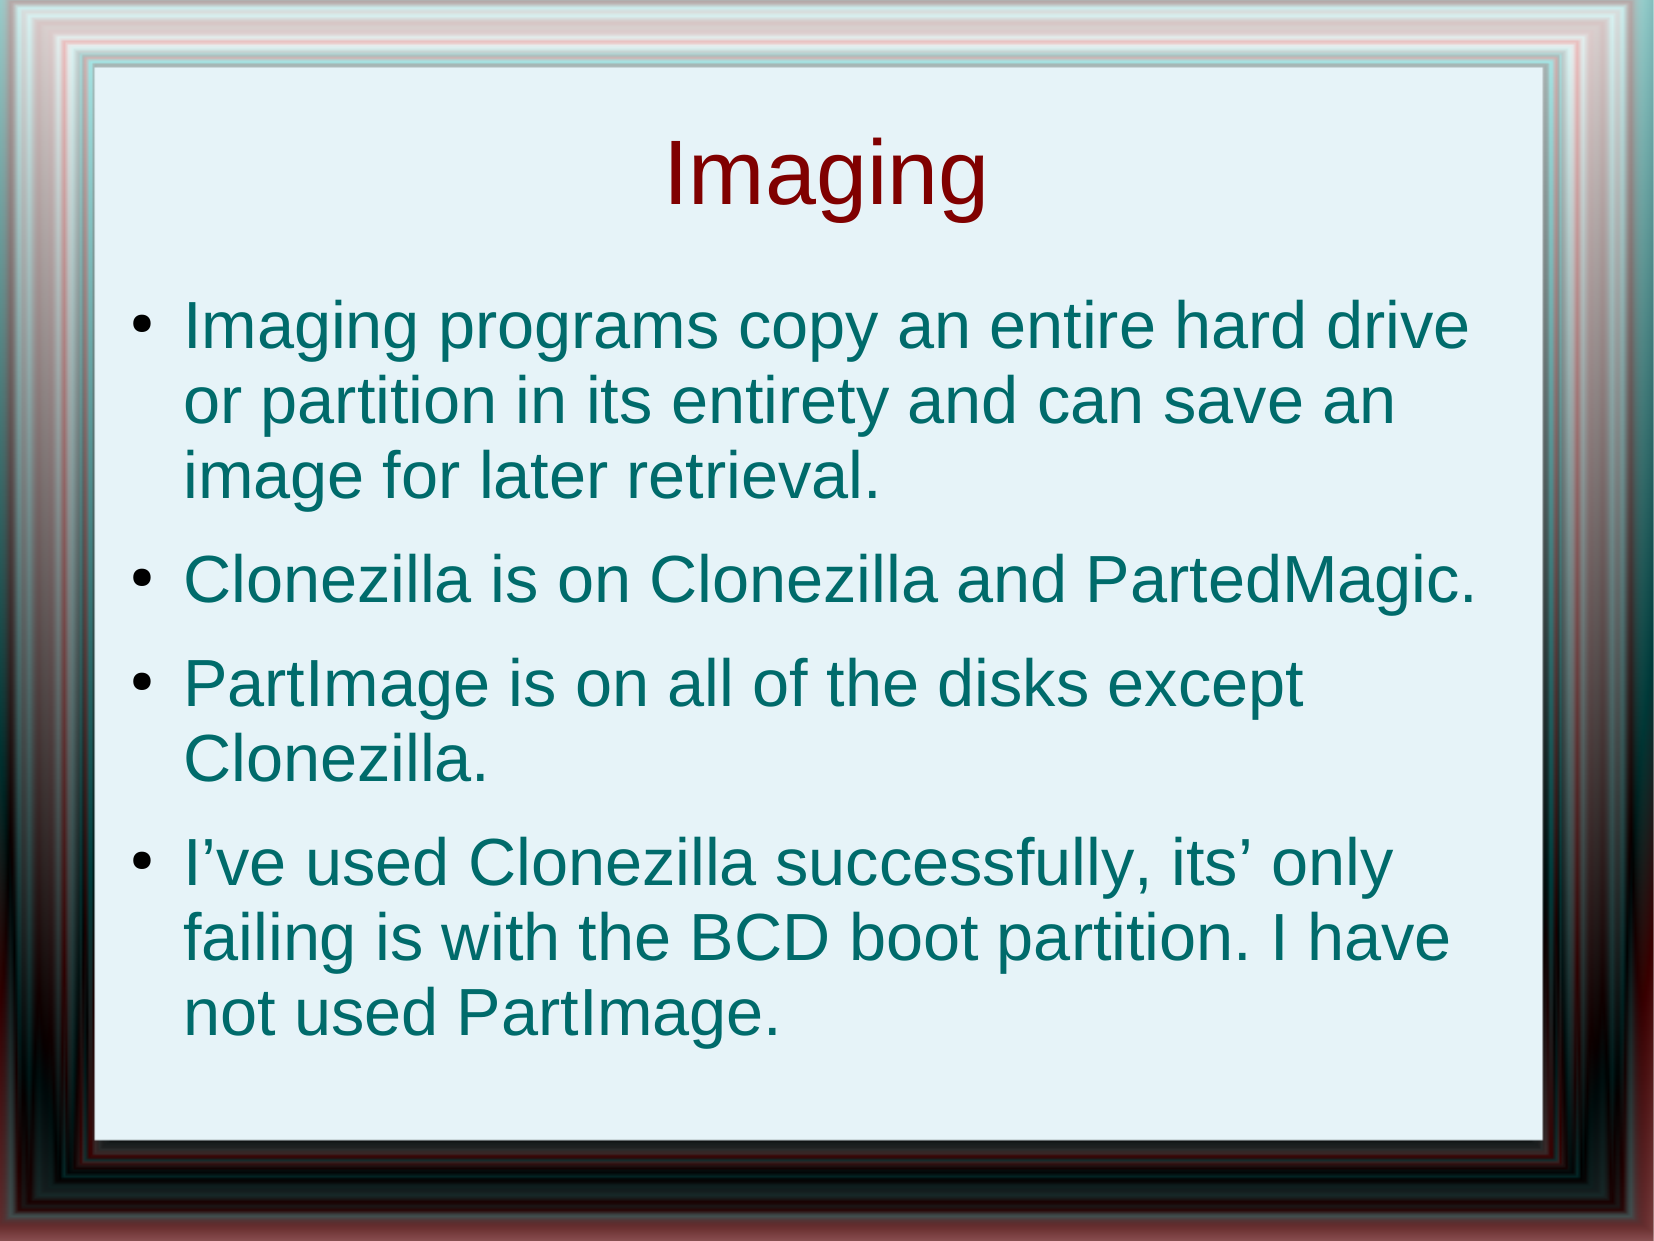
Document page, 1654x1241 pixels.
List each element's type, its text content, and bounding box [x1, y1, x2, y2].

list Imaging programs copy an entire hard drive or partition in its entirety and can save an image for later retrieval. Clonezilla is on Clonezilla and PartedMagic. PartImage is on all of the disks except Clonezilla. I’ve used Clonezilla successfully, its’ only failing is with the BCD boot partition. I have not used PartImage. [112, 288, 1501, 1050]
picture [0, 0, 1654, 1241]
title Imaging [118, 95, 1536, 250]
